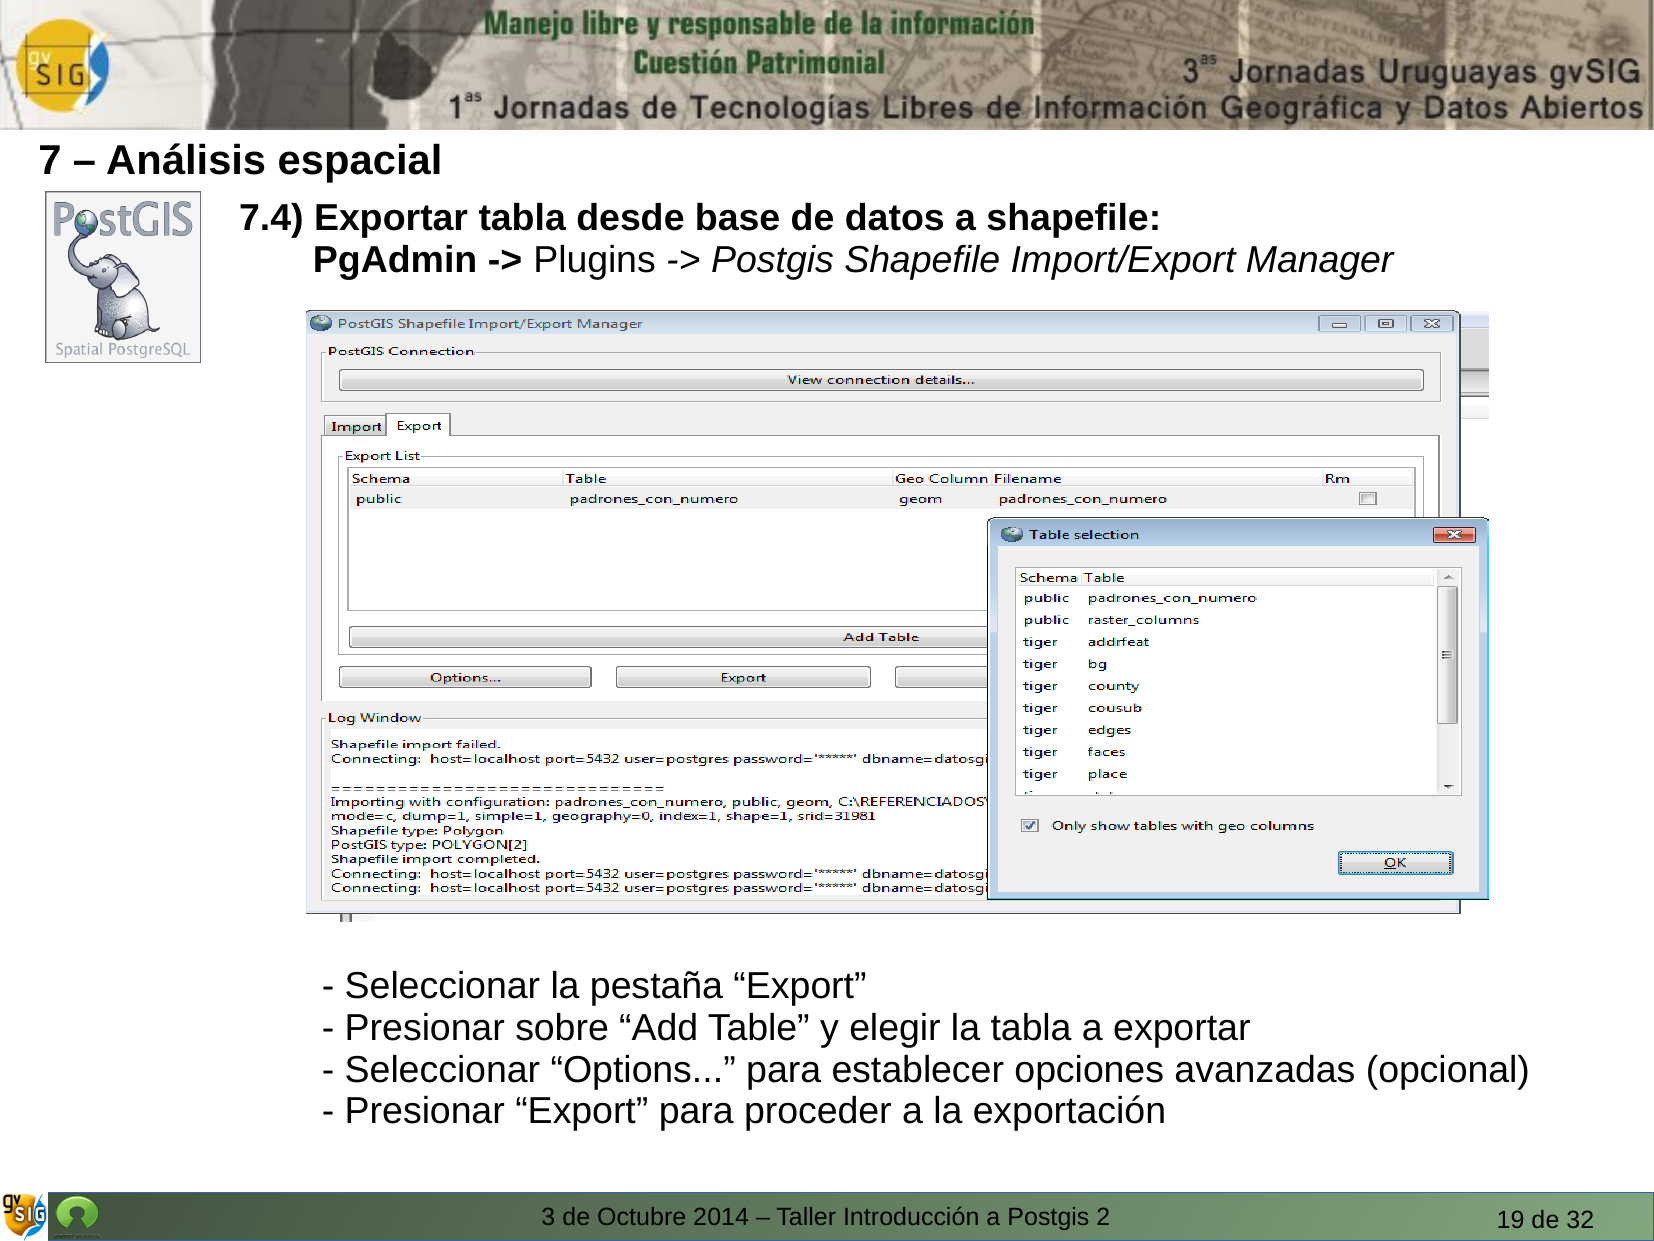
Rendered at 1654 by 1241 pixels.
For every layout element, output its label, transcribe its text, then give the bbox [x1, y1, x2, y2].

picture [0, 1192, 107, 1241]
text_box 7 – Análisis espacial [23, 129, 1630, 192]
text_box 7.4) Exportar tabla desde base de datos a shapefile: PgAdmin -> Plugins -> Postgis Shapefile Import/Export Manager [224, 188, 1619, 288]
picture [45, 191, 201, 363]
text_box - Seleccionar la pestaña “Export” - Presionar sobre “Add Table” y elegir la tabla a exportar - Seleccionar “Options...” para establecer opciones avanzadas (opcional) - Presionar “Export” para proceder a la exportación [307, 956, 1546, 1140]
text_box 3 de Octubre 2014 – Taller Introducción a Postgis 2 [107, 1192, 1654, 1241]
picture [0, 0, 1654, 130]
text_box <número> de 32 [1481, 1198, 1654, 1241]
picture [306, 310, 1489, 922]
